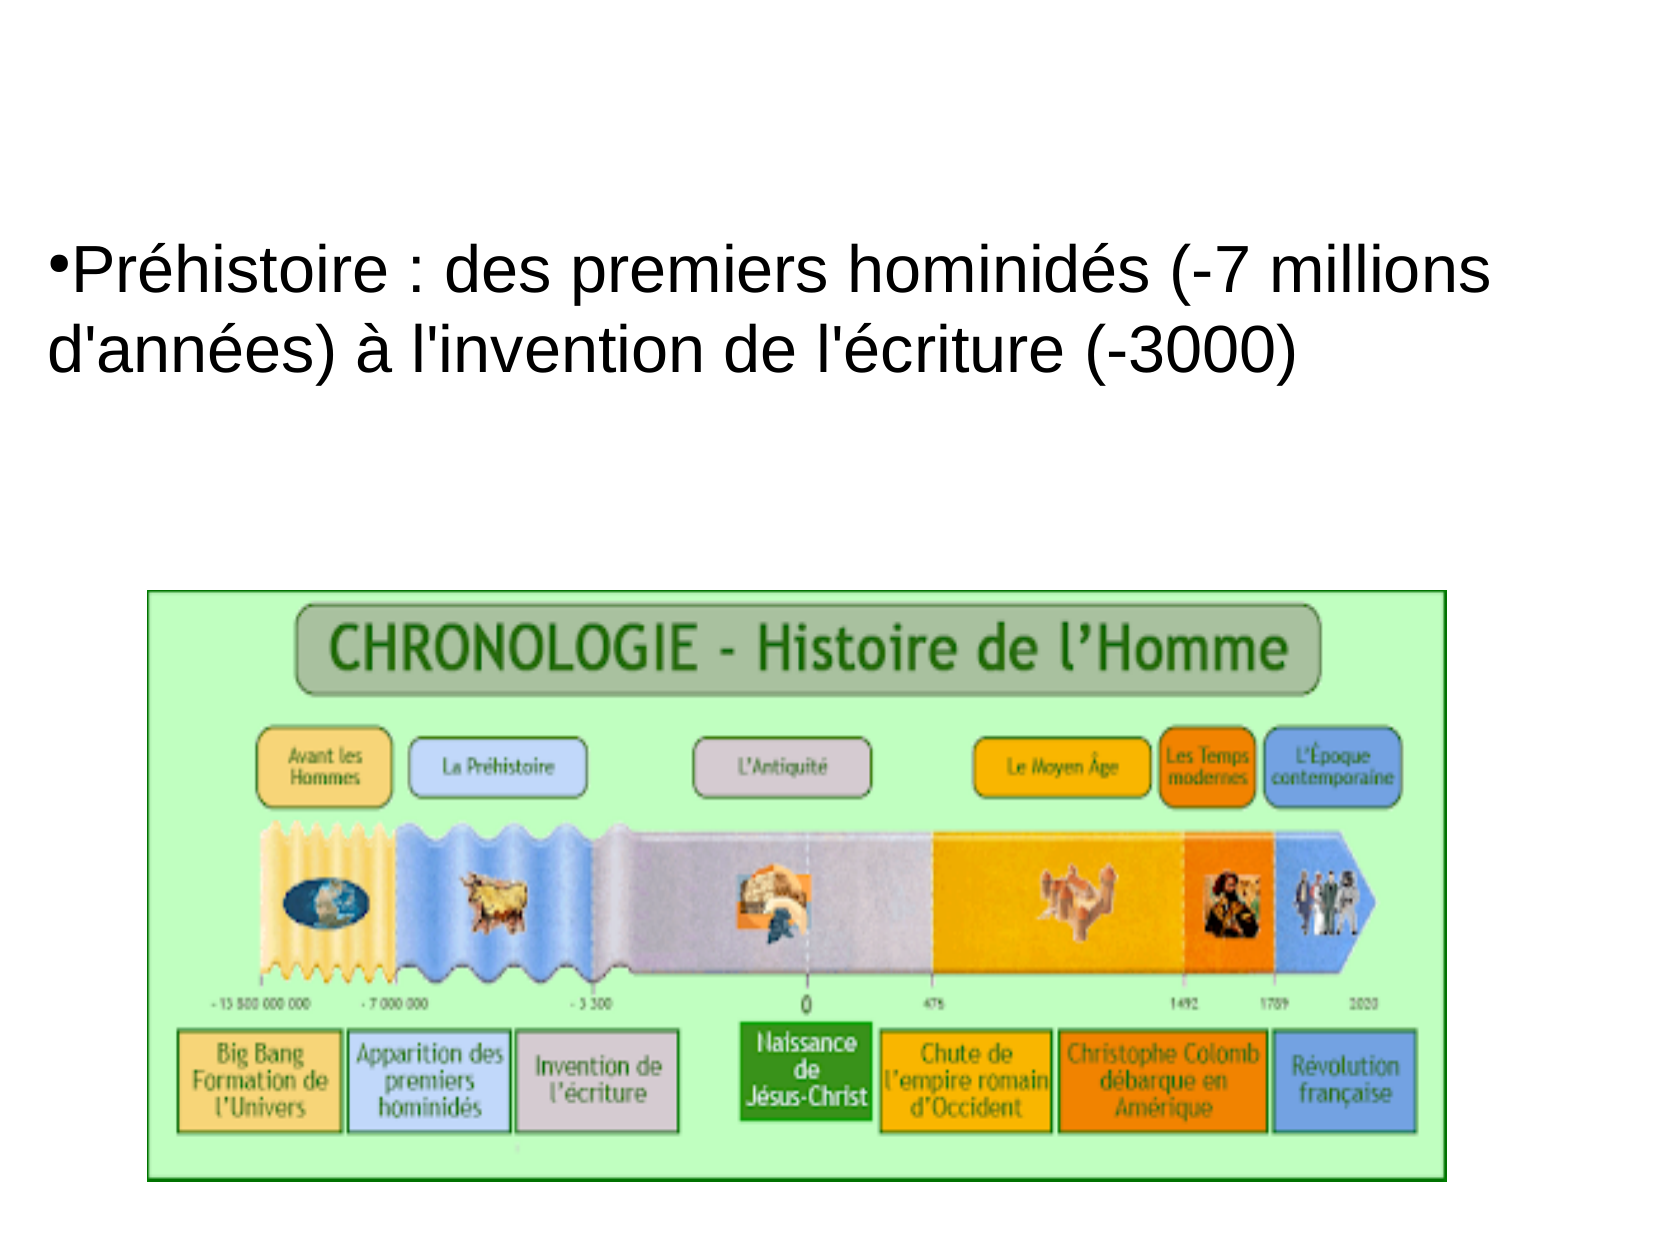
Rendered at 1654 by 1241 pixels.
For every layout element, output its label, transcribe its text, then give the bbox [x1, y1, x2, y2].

list Préhistoire : des premiers hominidés (-7 millions d'années) à l'invention de l'écriture (-3000) [47, 225, 1536, 945]
picture [147, 590, 1447, 1182]
